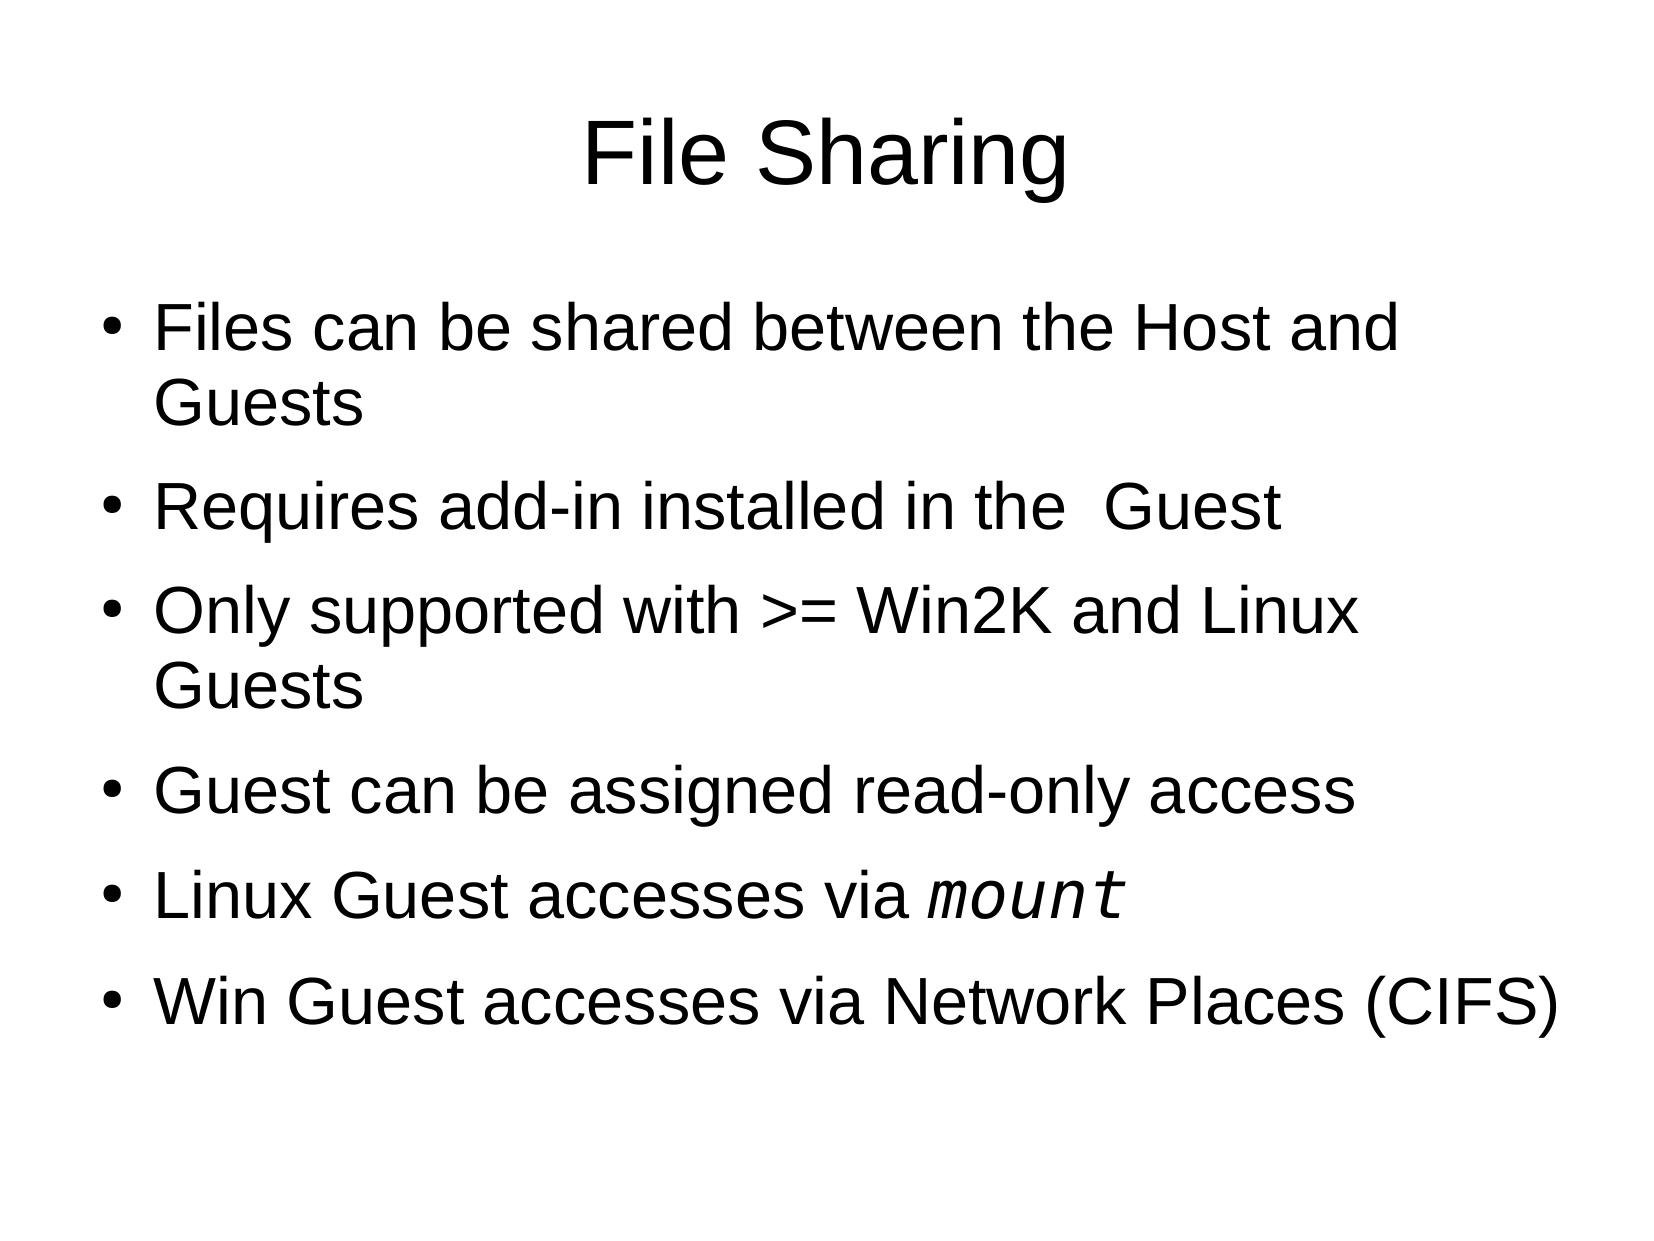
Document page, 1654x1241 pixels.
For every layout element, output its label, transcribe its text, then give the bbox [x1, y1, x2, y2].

title File Sharing [82, 56, 1571, 250]
list Files can be shared between the Host and Guests Requires add-in installed in the Guest Only supported with >= Win2K and Linux Guests Guest can be assigned read-only access Linux Guest accesses via mount Win Guest accesses via Network Places (CIFS) [82, 290, 1571, 1094]
